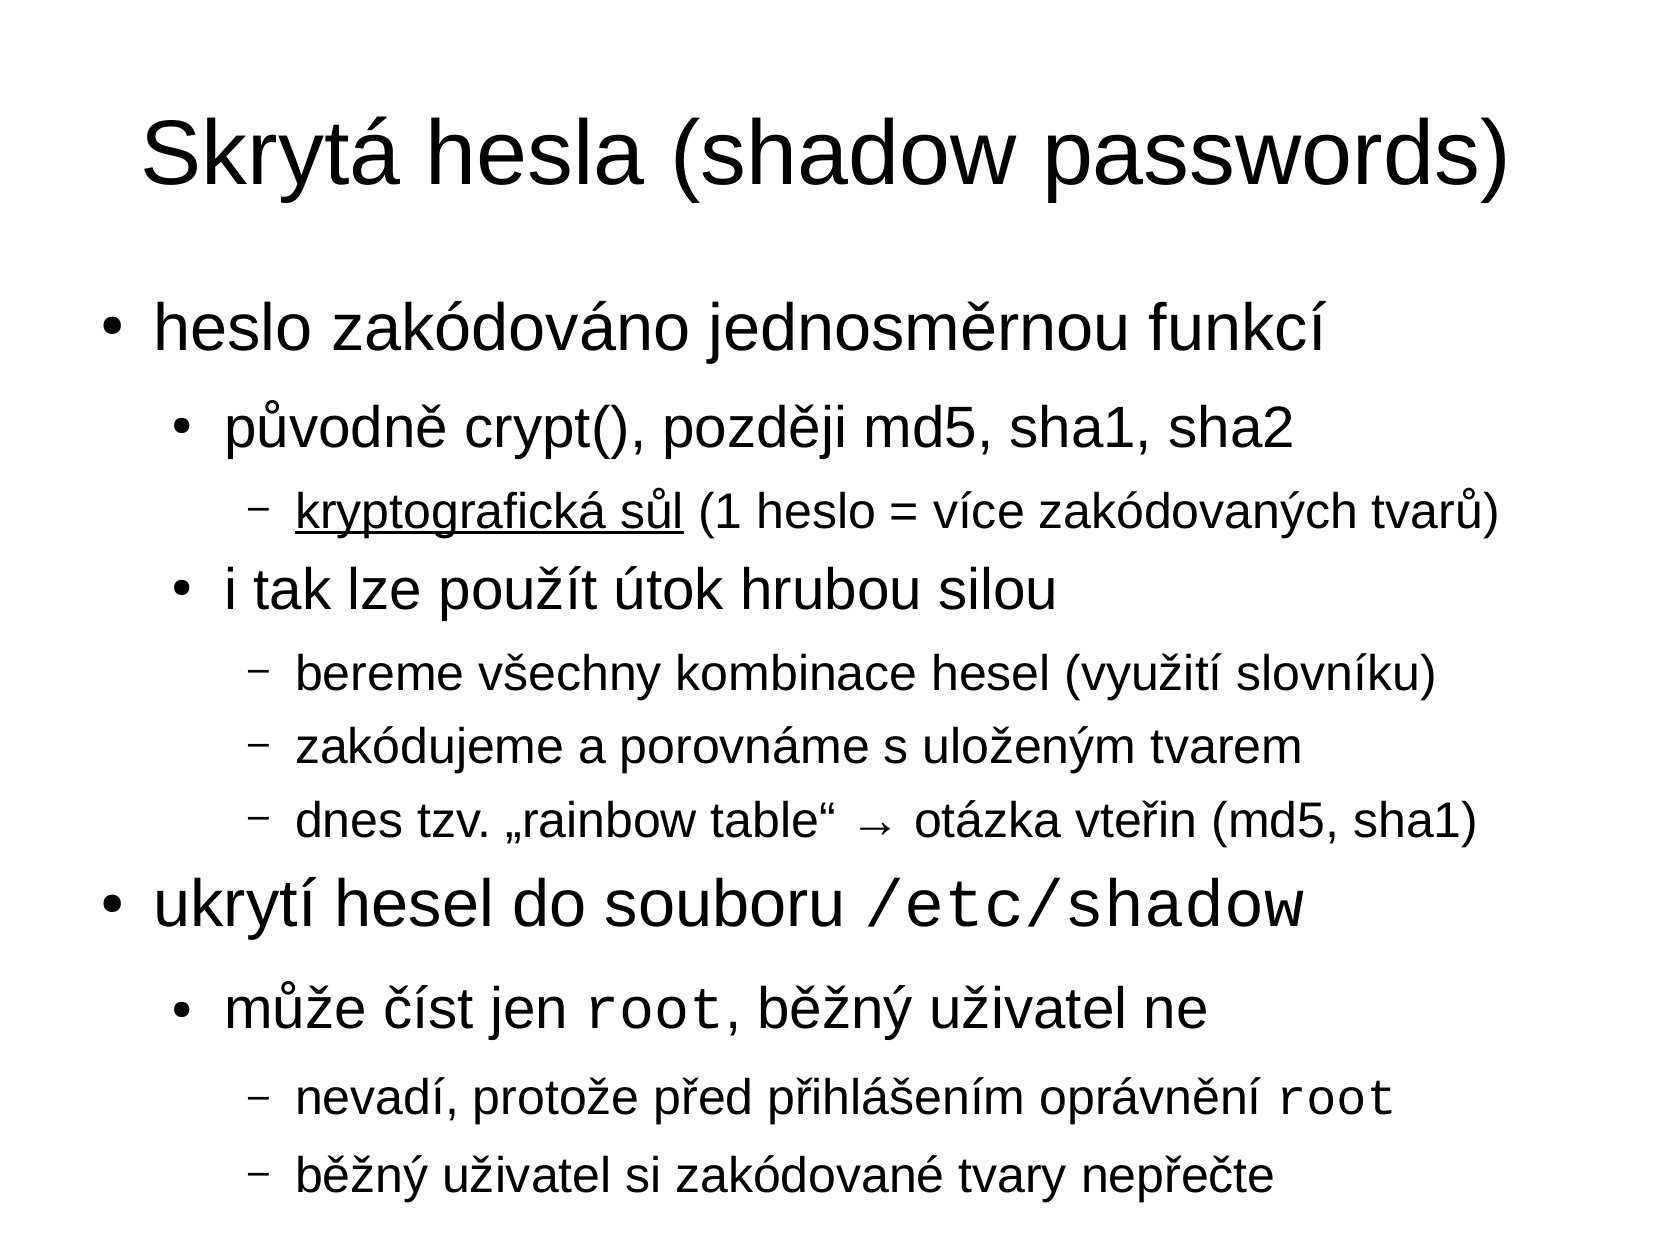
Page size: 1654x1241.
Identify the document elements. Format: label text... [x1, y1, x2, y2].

title Skrytá hesla (shadow passwords) [82, 56, 1571, 250]
list heslo zakódováno jednosměrnou funkcí původně crypt(), později md5, sha1, sha2 kryptografická sůl (1 heslo = více zakódovaných tvarů) i tak lze použít útok hrubou silou bereme všechny kombinace hesel (využití slovníku) zakódujeme a porovnáme s uloženým tvarem dnes tzv. „rainbow table“ → otázka vteřin (md5, sha1) ukrytí hesel do souboru /etc/shadow může číst jen root, běžný uživatel ne nevadí, protože před přihlášením oprávnění root běžný uživatel si zakódované tvary nepřečte [82, 290, 1571, 1204]
